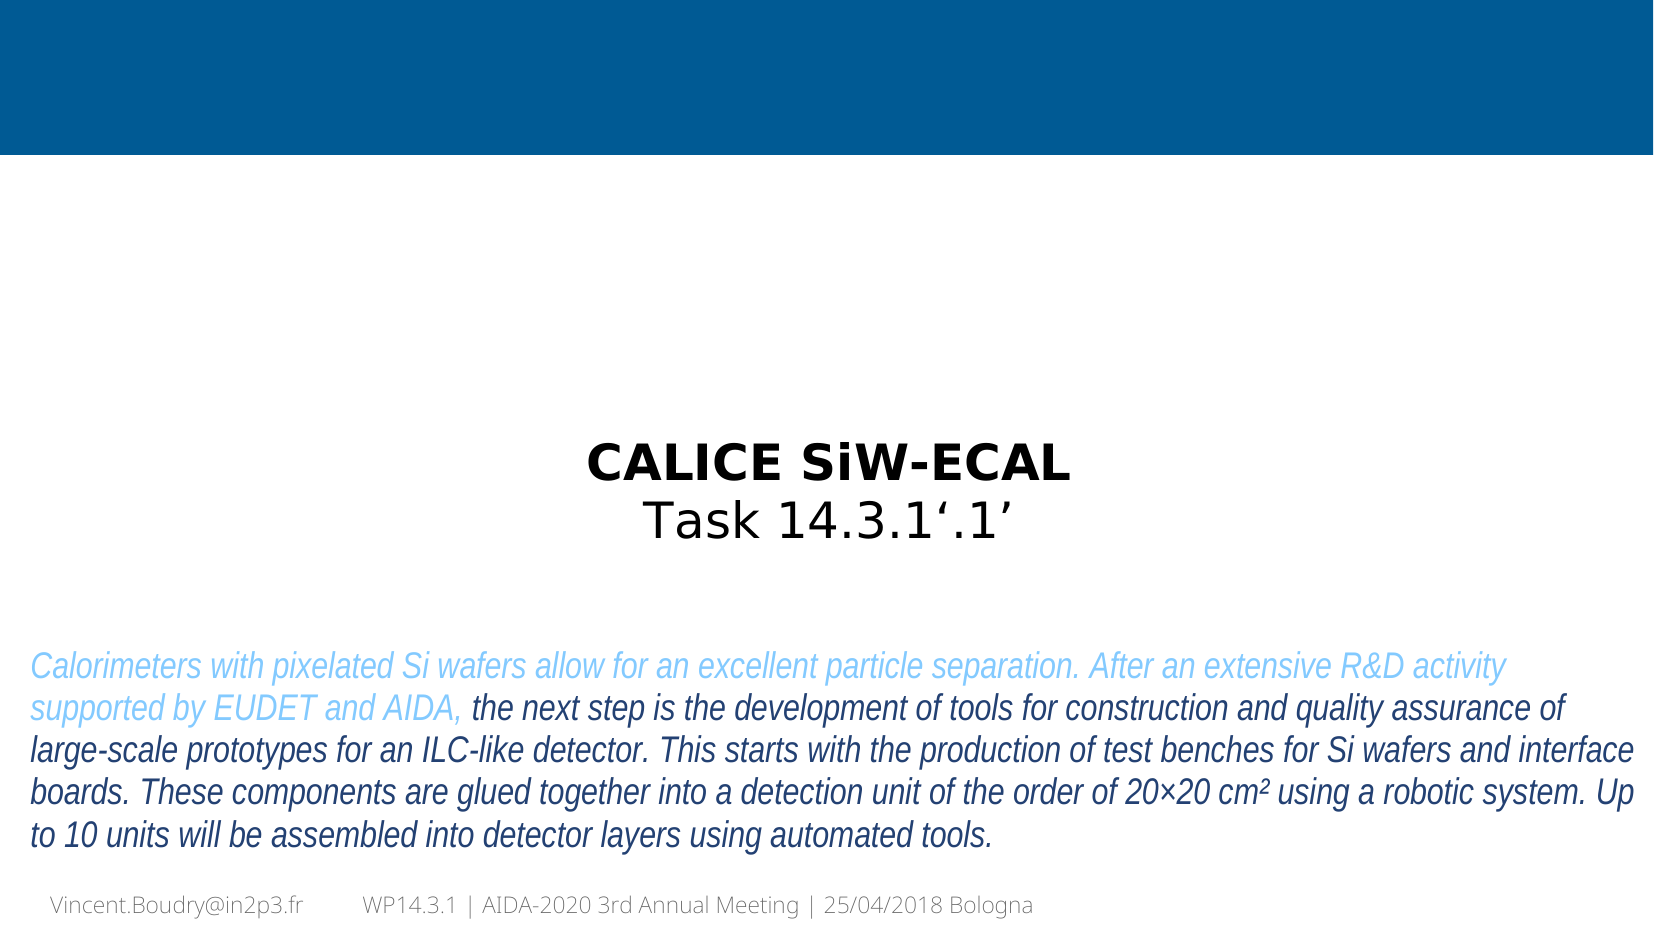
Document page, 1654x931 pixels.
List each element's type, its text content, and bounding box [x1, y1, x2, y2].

subtitle CALICE SiW-ECAL Task 14.3.1‘.1’ [24, 189, 1635, 794]
text_box Calorimeters with pixelated Si wafers allow for an excellent particle separation. After an extensive R&D activity supported by EUDET and AIDA, the next step is the development of tools for construction and quality assurance of large-scale prototypes for an ILC-like detector. This starts with the production of test benches for Si wafers and interface boards. These components are glued together into a detection unit of the order of 20×20 cm² using a robotic system. Up to 10 units will be assembled into detector layers using automated tools. [30, 643, 1641, 856]
